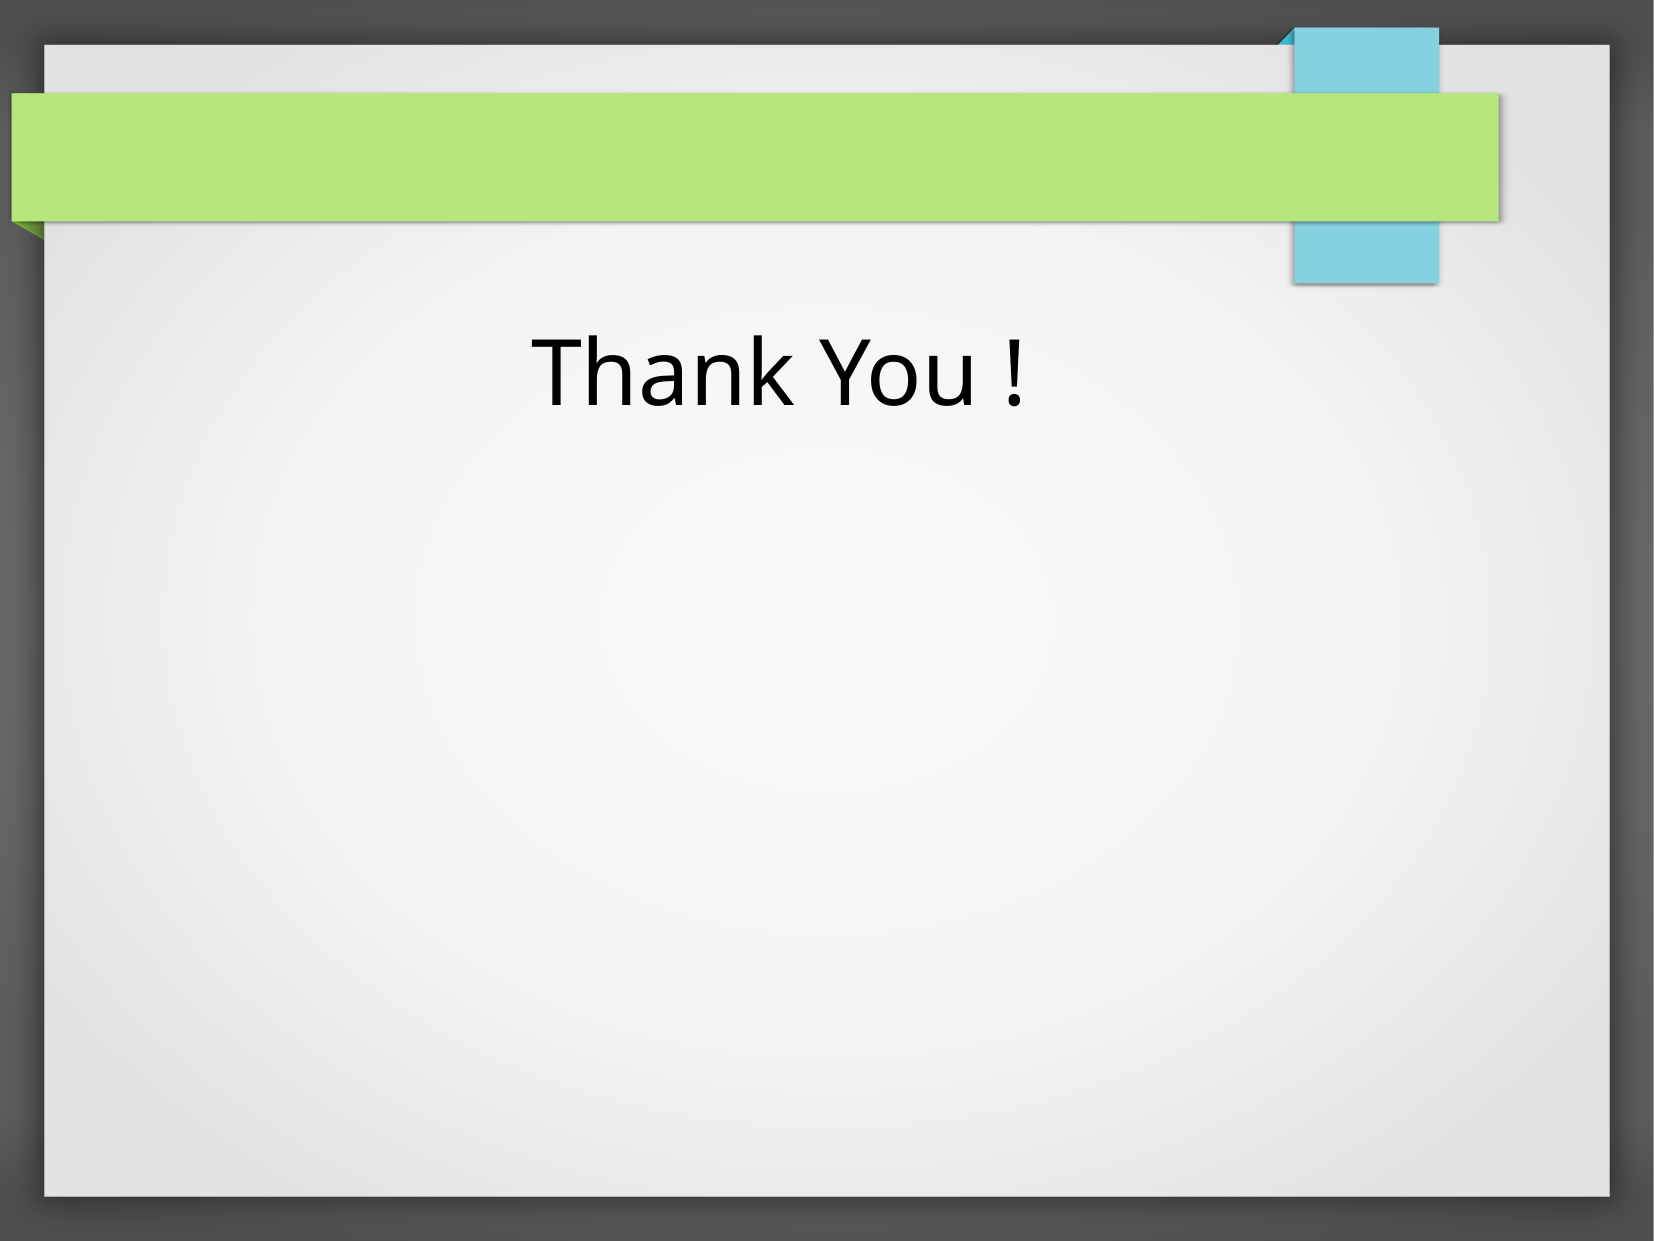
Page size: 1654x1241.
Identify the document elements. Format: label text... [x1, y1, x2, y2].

picture [0, 0, 1654, 1241]
list Thank You ! [0, 307, 1489, 1027]
